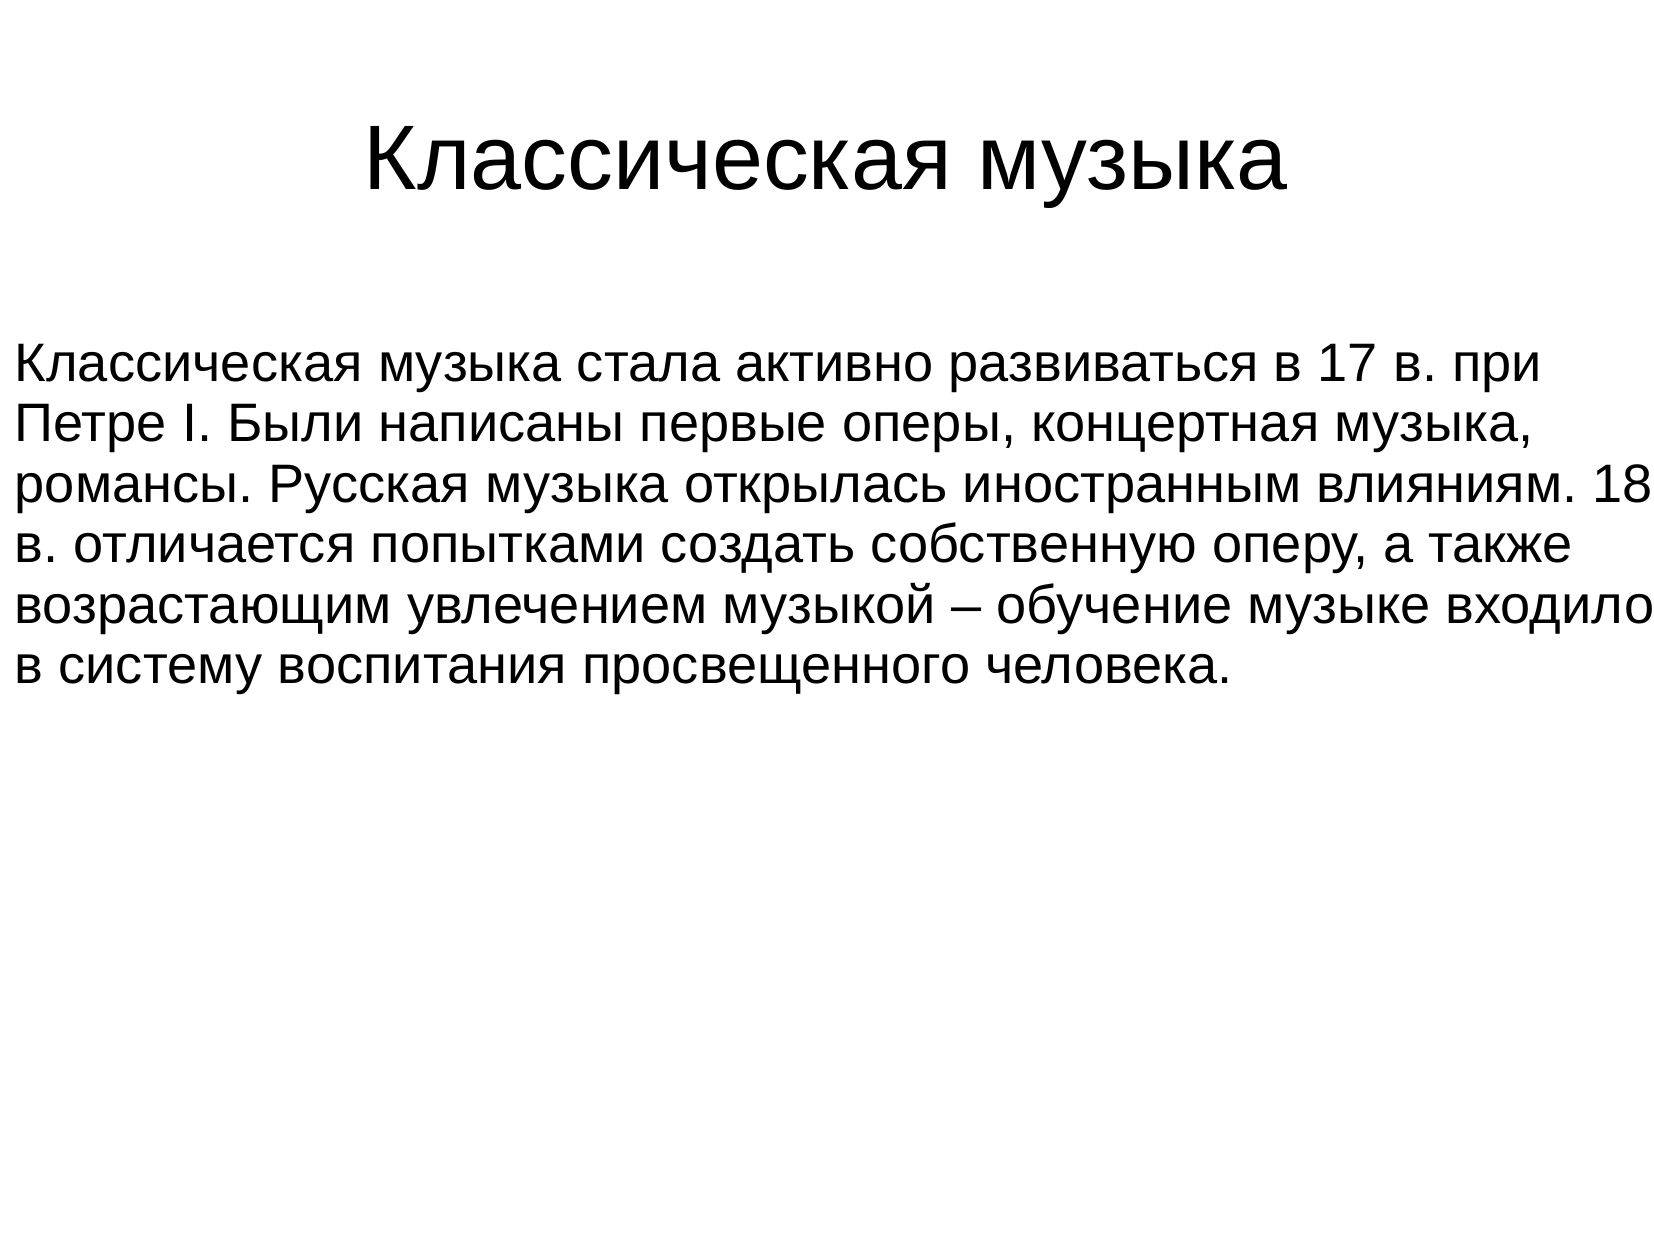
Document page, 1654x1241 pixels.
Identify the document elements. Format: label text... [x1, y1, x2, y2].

text_box Классическая музыка стала активно развиваться в 17 в. при Петре I. Были написаны первые оперы, концертная музыка, романсы. Русская музыка открылась иностранным влияниям. 18 в. отличается попытками создать собственную оперу, а также возрастающим увлечением музыкой – обучение музыке входило в систему воспитания просвещенного человека. [0, 324, 1654, 892]
title Классическая музыка [82, 49, 1571, 257]
